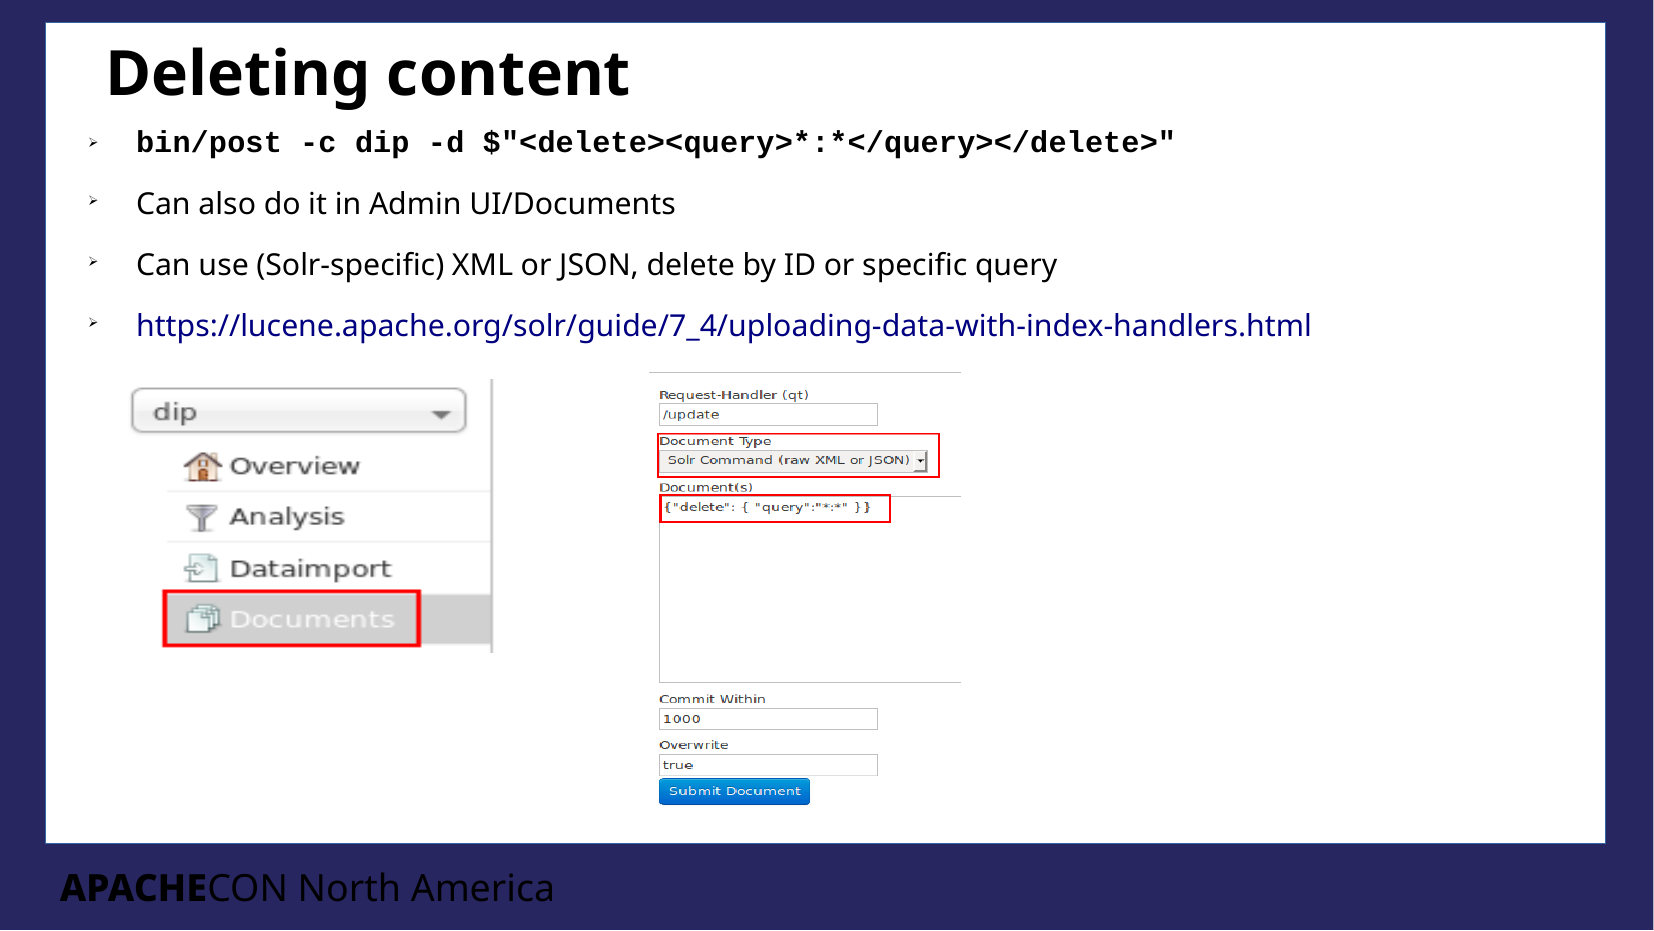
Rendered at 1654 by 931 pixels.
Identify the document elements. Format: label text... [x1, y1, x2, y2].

picture [649, 370, 961, 816]
list bin/post -c dip -d $"<delete><query>*:*</query></delete>" Can also do it in Admin UI/Documents Can use (Solr-specific) XML or JSON, delete by ID or specific query https://lucene.apache.org/solr/guide/7_4/uploading-data-with-index-handlers.html [71, 127, 1561, 346]
title Deleting content [105, 32, 1546, 110]
picture [120, 379, 496, 653]
